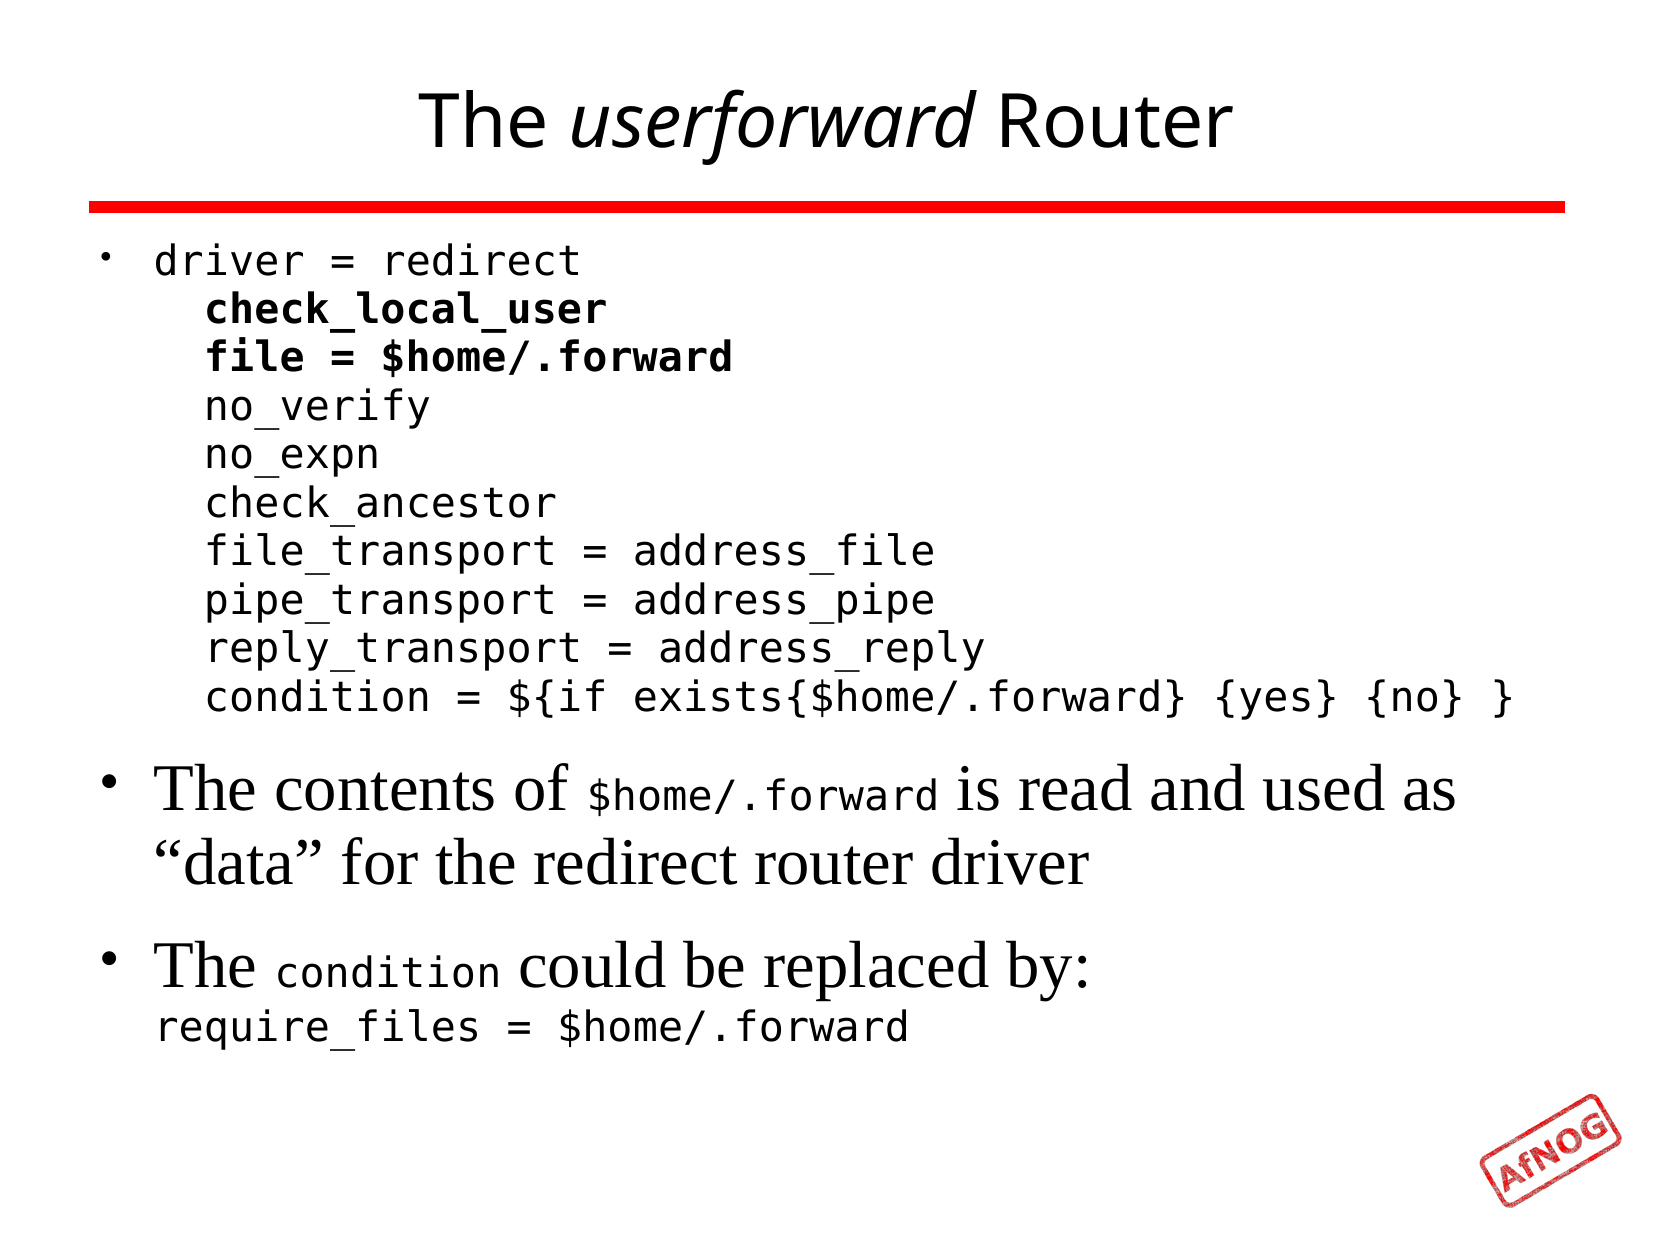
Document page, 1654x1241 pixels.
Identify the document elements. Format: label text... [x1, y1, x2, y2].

list driver = redirect check_local_user file = $home/.forward no_verify no_expn check_ancestor file_transport = address_file pipe_transport = address_pipe reply_transport = address_reply condition = ${if exists{$home/.forward} {yes} {no} } The contents of $home/.forward is read and used as “data” for the redirect router driver The condition could be replaced by: require_files = $home/.forward [82, 236, 1571, 1123]
picture [1476, 1090, 1625, 1211]
title The userforward Router [88, 29, 1565, 207]
